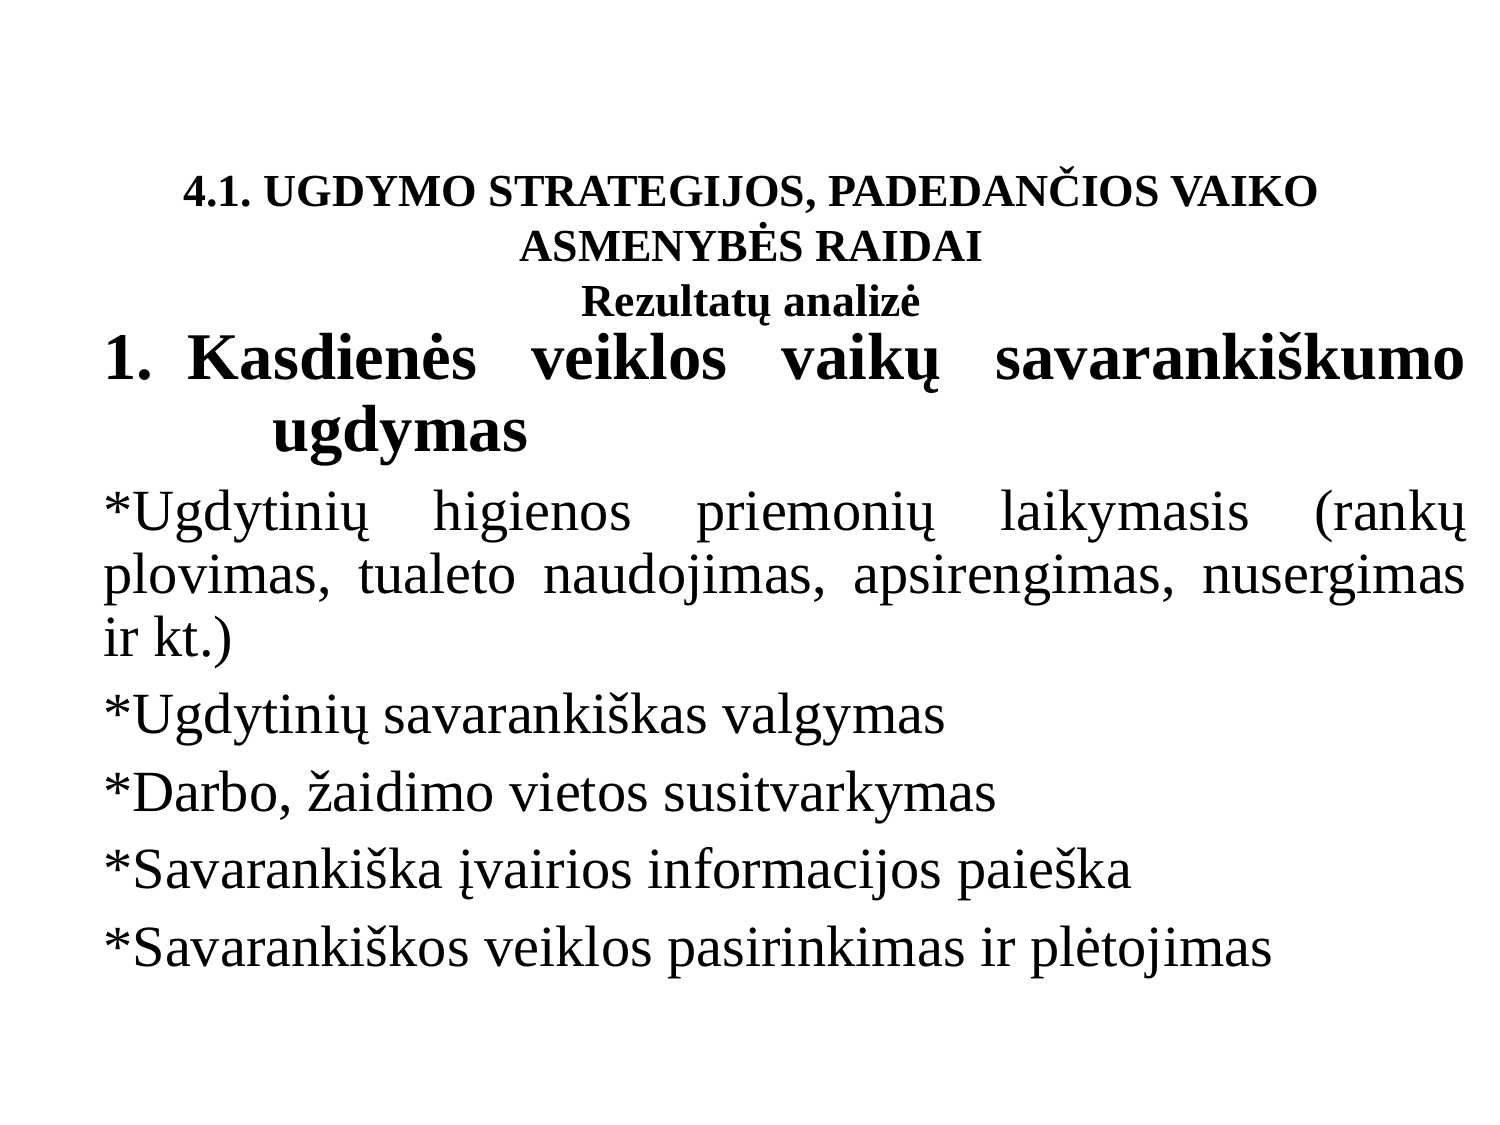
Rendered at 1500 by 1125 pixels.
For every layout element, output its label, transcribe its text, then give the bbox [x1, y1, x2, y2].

list Kasdienės veiklos vaikų savarankiškumo ugdymas *Ugdytinių higienos priemonių laikymasis (rankų plovimas, tualeto naudojimas, apsirengimas, nusergimas ir kt.) *Ugdytinių savarankiškas valgymas *Darbo, žaidimo vietos susitvarkymas *Savarankiška įvairios informacijos paieška *Savarankiškos veiklos pasirinkimas ir plėtojimas [88, 314, 1483, 1059]
title 4.1. UGDYMO STRATEGIJOS, PADEDANČIOS VAIKO ASMENYBĖS RAIDAI Rezultatų analizė [88, 42, 1415, 303]
